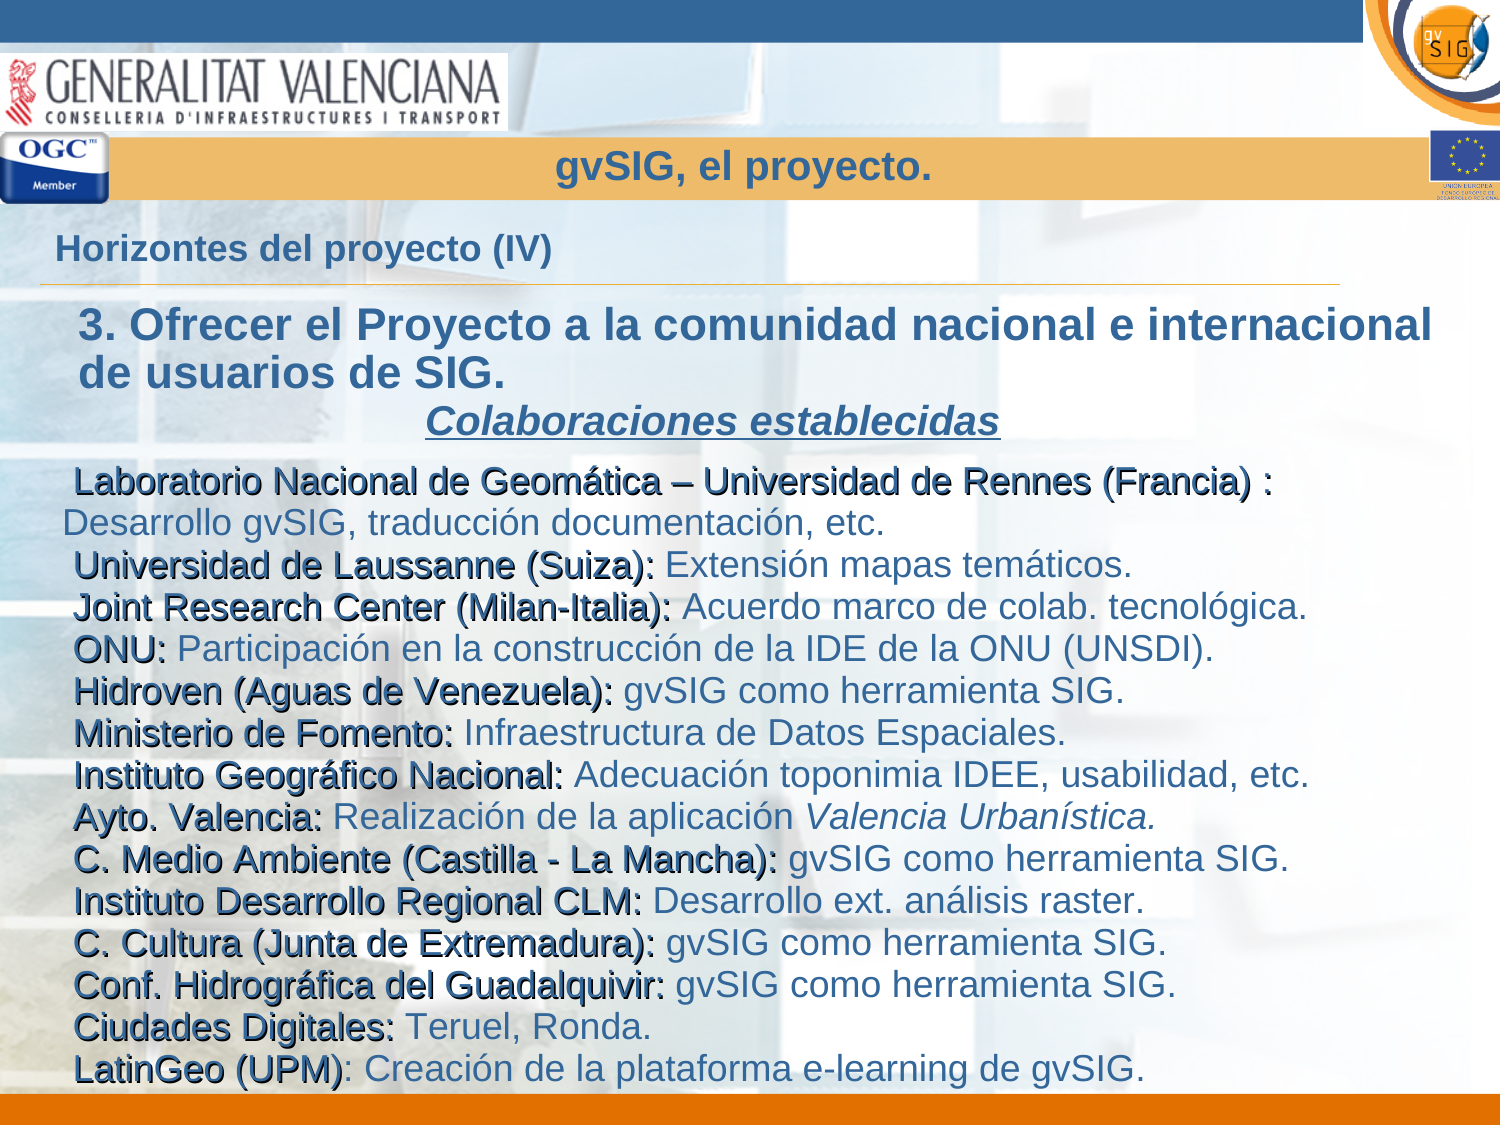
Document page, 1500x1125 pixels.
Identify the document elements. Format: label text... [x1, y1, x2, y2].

picture [0, 132, 109, 137]
text_box gvSIG, el proyecto. [0, 137, 1488, 203]
text_box 3. Ofrecer el Proyecto a la comunidad nacional e internacional de usuarios de SIG. [78, 301, 1448, 404]
text_box Colaboraciones establecidas [425, 404, 1204, 452]
text_box Laboratorio Nacional de Geomática – Universidad de Rennes (Francia) : Desarrollo gvSIG, traducción documentación, etc. Universidad de Laussanne (Suiza): Extensión mapas temáticos. Joint Research Center (Milan-Italia): Acuerdo marco de colab. tecnológica. ONU: Participación en la construcción de la IDE de la ONU (UNSDI). Hidroven (Aguas de Venezuela): gvSIG como herramienta SIG. Ministerio de Fomento: Infraestructura de Datos Espaciales. Instituto Geográfico Nacional: Adecuación toponimia IDEE, usabilidad, etc. Ayto. Valencia: Realización de la aplicación Valencia Urbanística. C. Medio Ambiente (Castilla - La Mancha): gvSIG como herramienta SIG. Instituto Desarrollo Regional CLM: Desarrollo ext. análisis raster. C. Cultura (Junta de Extremadura): gvSIG como herramienta SIG. Conf. Hidrográfica del Guadalquivir: gvSIG como herramienta SIG. Ciudades Digitales: Teruel, Ronda. LatinGeo (UPM): Creación de la plataforma e-learning de gvSIG. [47, 452, 1454, 1098]
picture [0, 53, 508, 131]
picture [1429, 129, 1500, 200]
picture [1363, 0, 1500, 127]
text_box Horizontes del proyecto (IV) [40, 221, 691, 283]
